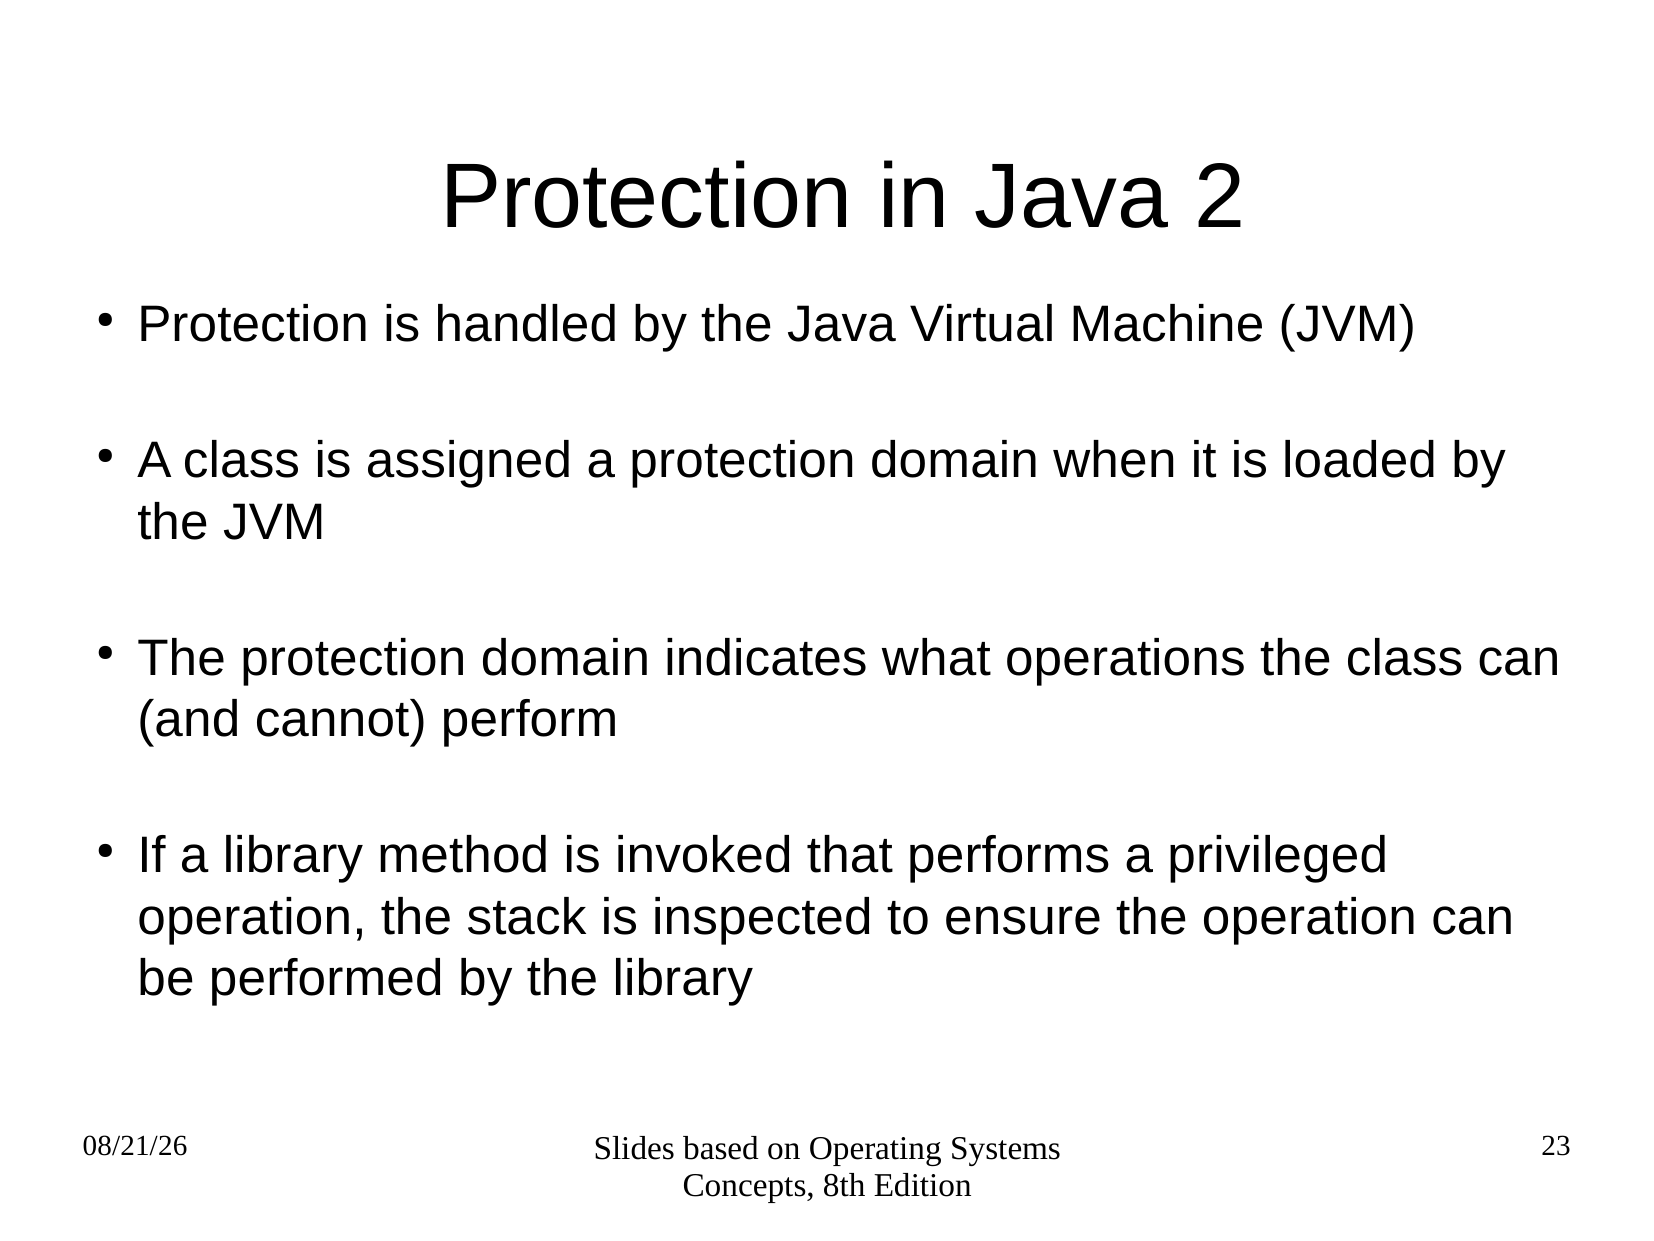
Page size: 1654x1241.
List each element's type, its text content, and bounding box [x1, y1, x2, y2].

list Protection is handled by the Java Virtual Machine (JVM) A class is assigned a protection domain when it is loaded by the JVM The protection domain indicates what operations the class can (and cannot) perform If a library method is invoked that performs a privileged operation, the stack is inspected to ensure the operation can be performed by the library [82, 290, 1571, 1010]
title Protection in Java 2 [82, 49, 1571, 257]
